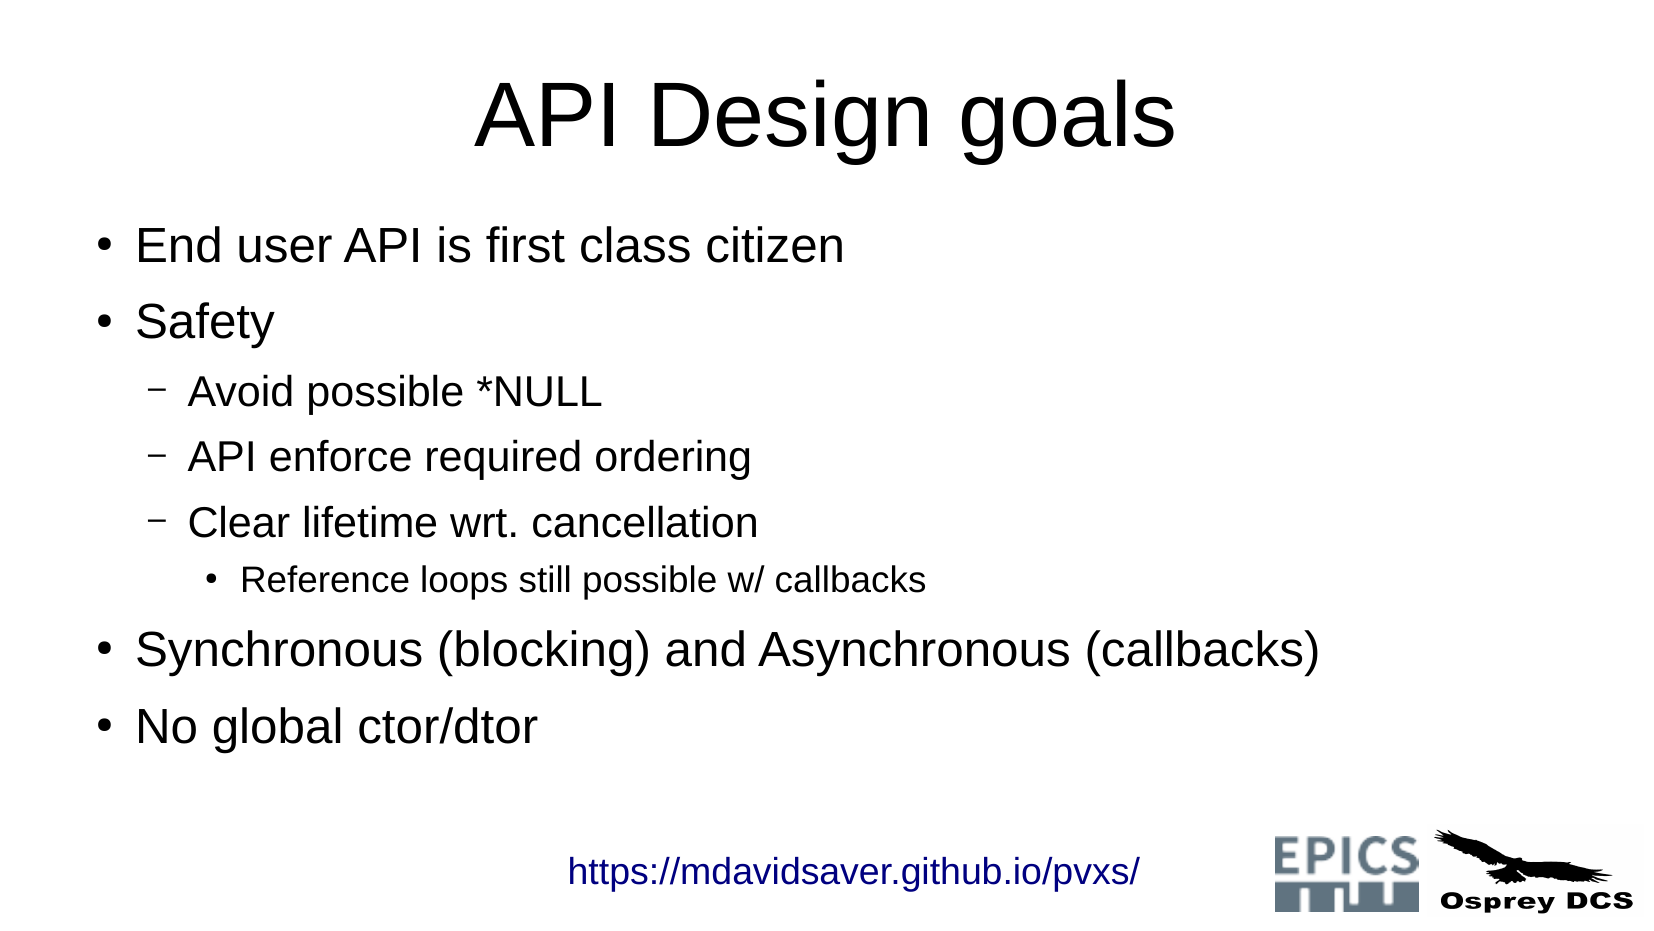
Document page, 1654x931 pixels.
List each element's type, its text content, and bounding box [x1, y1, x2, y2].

list End user API is first class citizen Safety Avoid possible *NULL API enforce required ordering Clear lifetime wrt. cancellation Reference loops still possible w/ callbacks Synchronous (blocking) and Asynchronous (callbacks) No global ctor/dtor [82, 217, 1571, 758]
title API Design goals [82, 37, 1571, 193]
picture [1275, 836, 1419, 912]
picture [1427, 824, 1644, 917]
